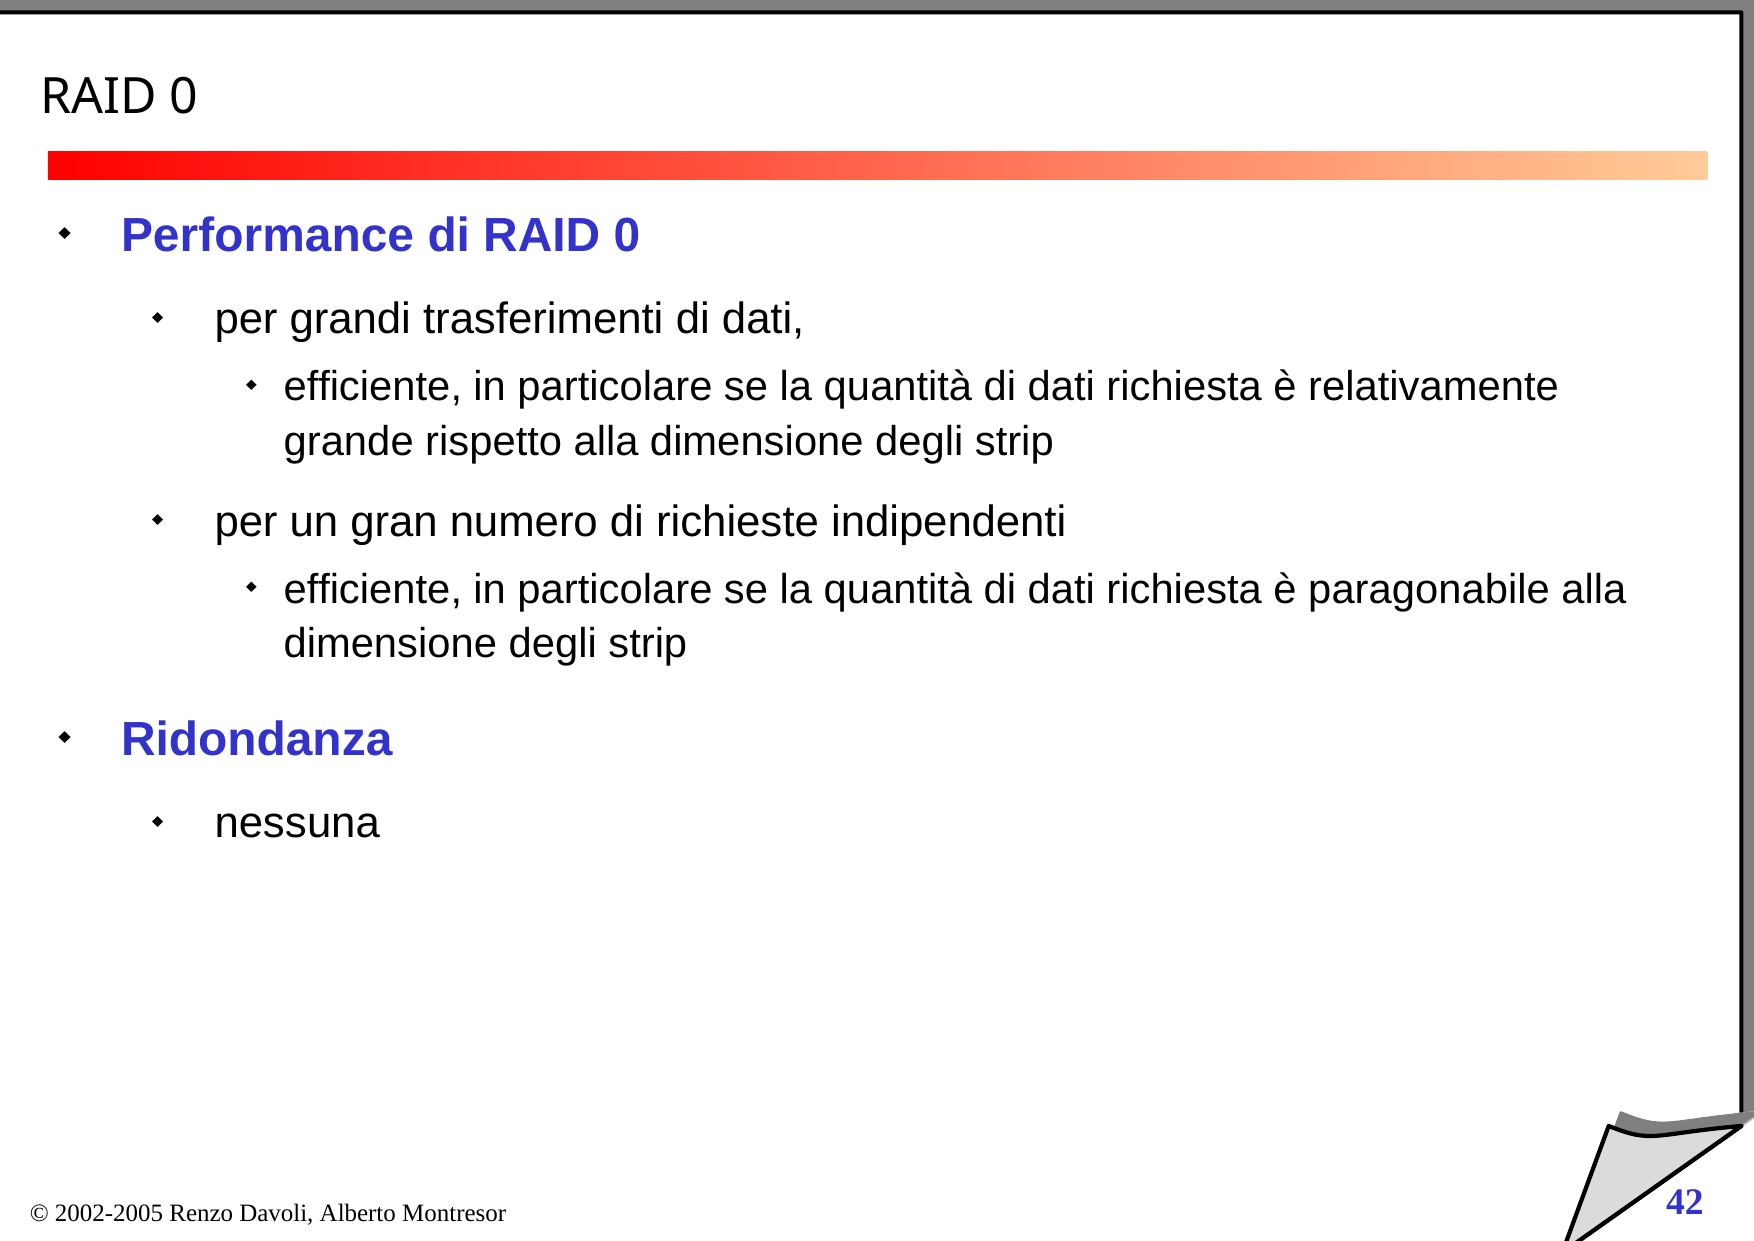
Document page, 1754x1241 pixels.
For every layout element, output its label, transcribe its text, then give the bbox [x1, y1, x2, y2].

title RAID 0 [40, 49, 1714, 144]
list Performance di RAID 0 per grandi trasferimenti di dati, efficiente, in particolare se la quantità di dati richiesta è relativamente grande rispetto alla dimensione degli strip per un gran numero di richieste indipendenti efficiente, in particolare se la quantità di dati richiesta è paragonabile alla dimensione degli strip Ridondanza nessuna [58, 206, 1696, 913]
